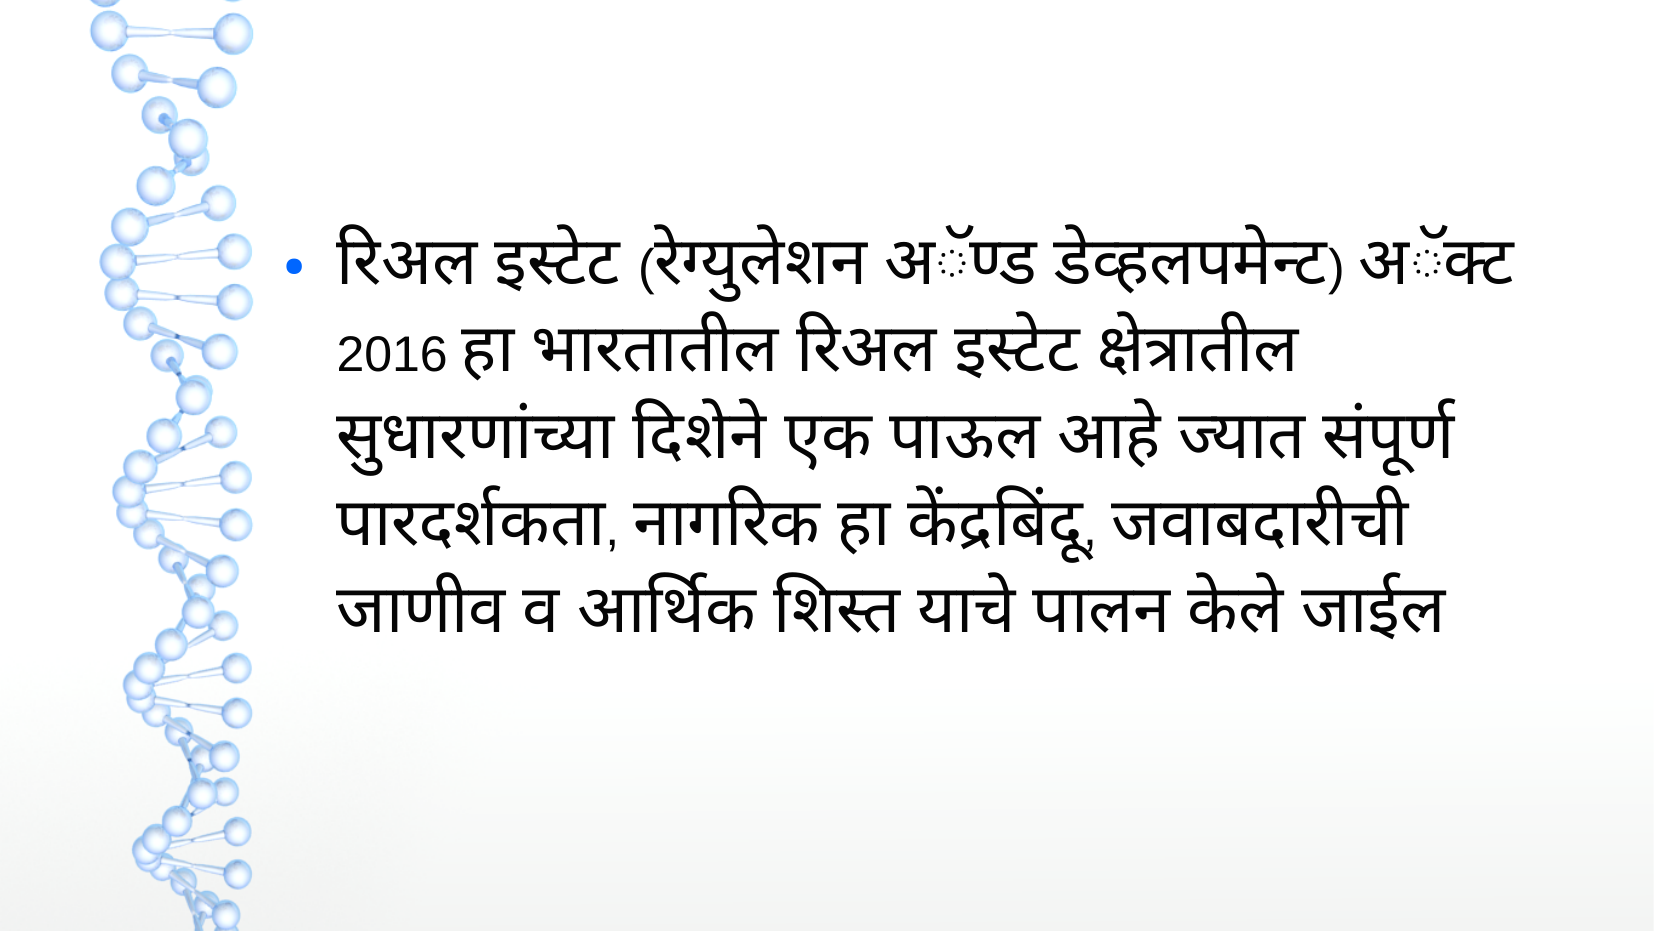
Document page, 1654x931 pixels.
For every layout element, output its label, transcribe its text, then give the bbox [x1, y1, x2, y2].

picture [0, 0, 1654, 931]
list रिअल इस्टेट (रेग्युलेशन अॅण्ड डेव्हलपमेन्ट) अॅक्ट 2016 हा भारतातील रिअल इस्टेट क्षेत्रातील सुधारणांच्या दिशेने एक पाऊल आहे ज्यात संपूर्ण पारदर्शकता, नागरिक हा केंद्रबिंदू, जवाबदारीची जाणीव व आर्थिक शिस्त याचे पालन केले जाईल [265, 224, 1595, 764]
